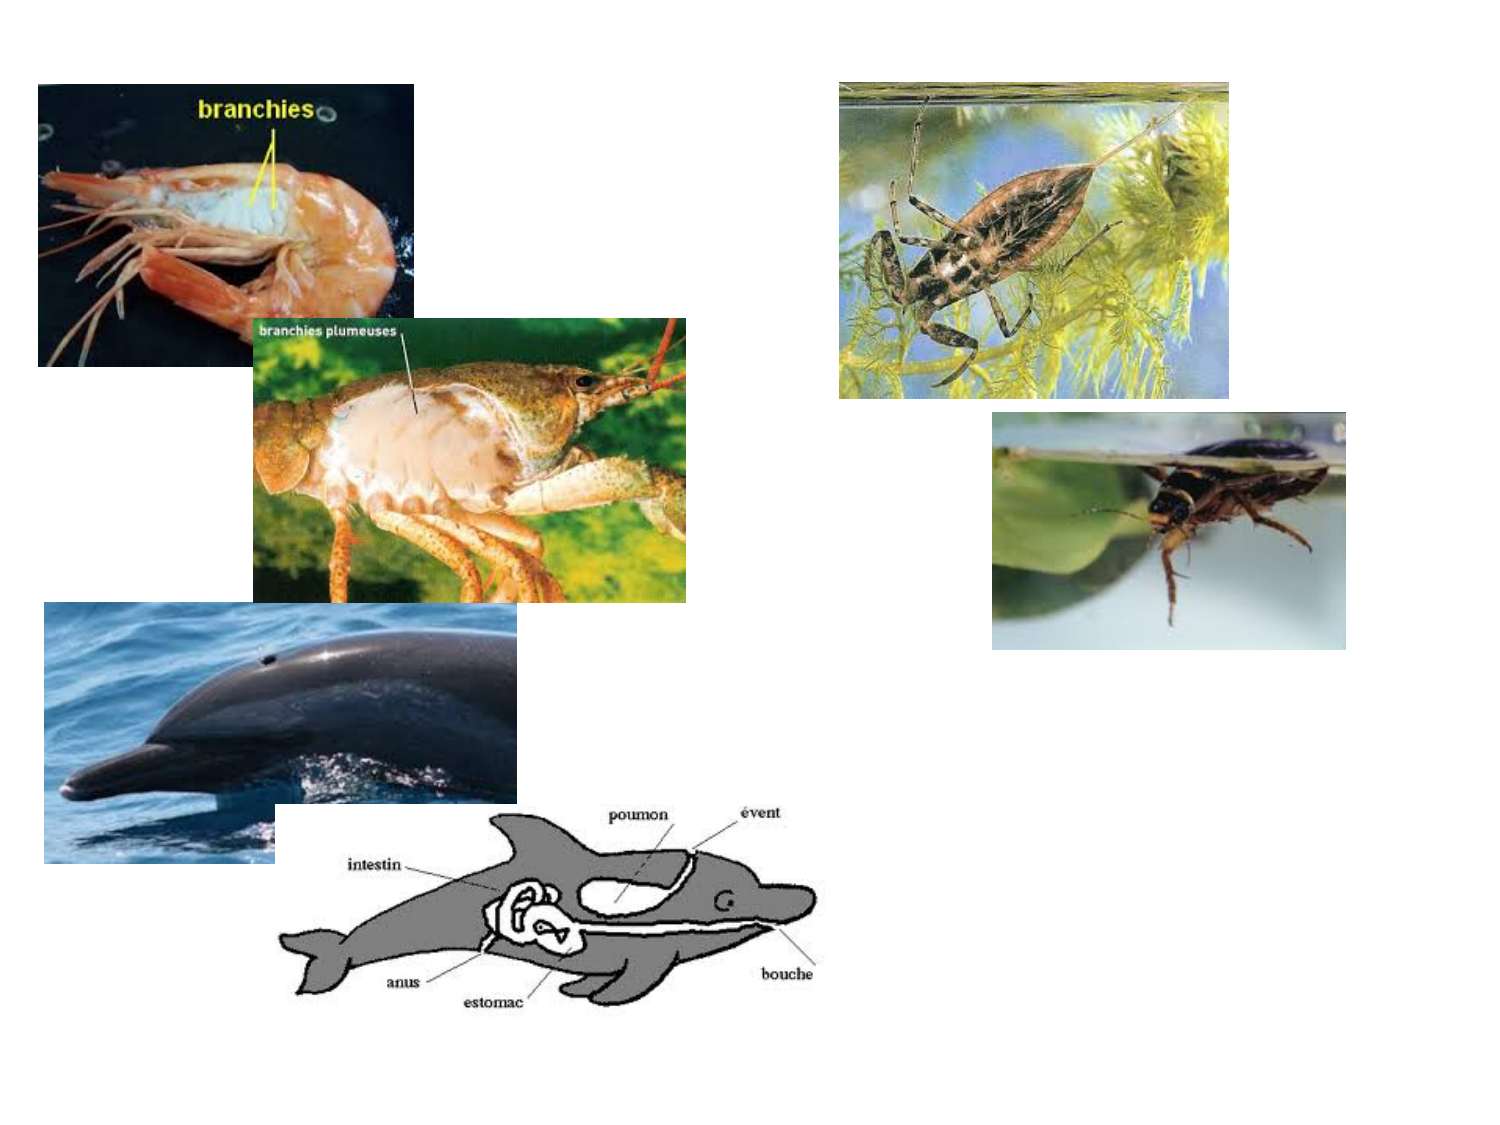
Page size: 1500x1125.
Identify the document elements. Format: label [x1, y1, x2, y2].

picture [839, 82, 1229, 399]
picture [992, 412, 1346, 650]
picture [38, 84, 827, 1028]
